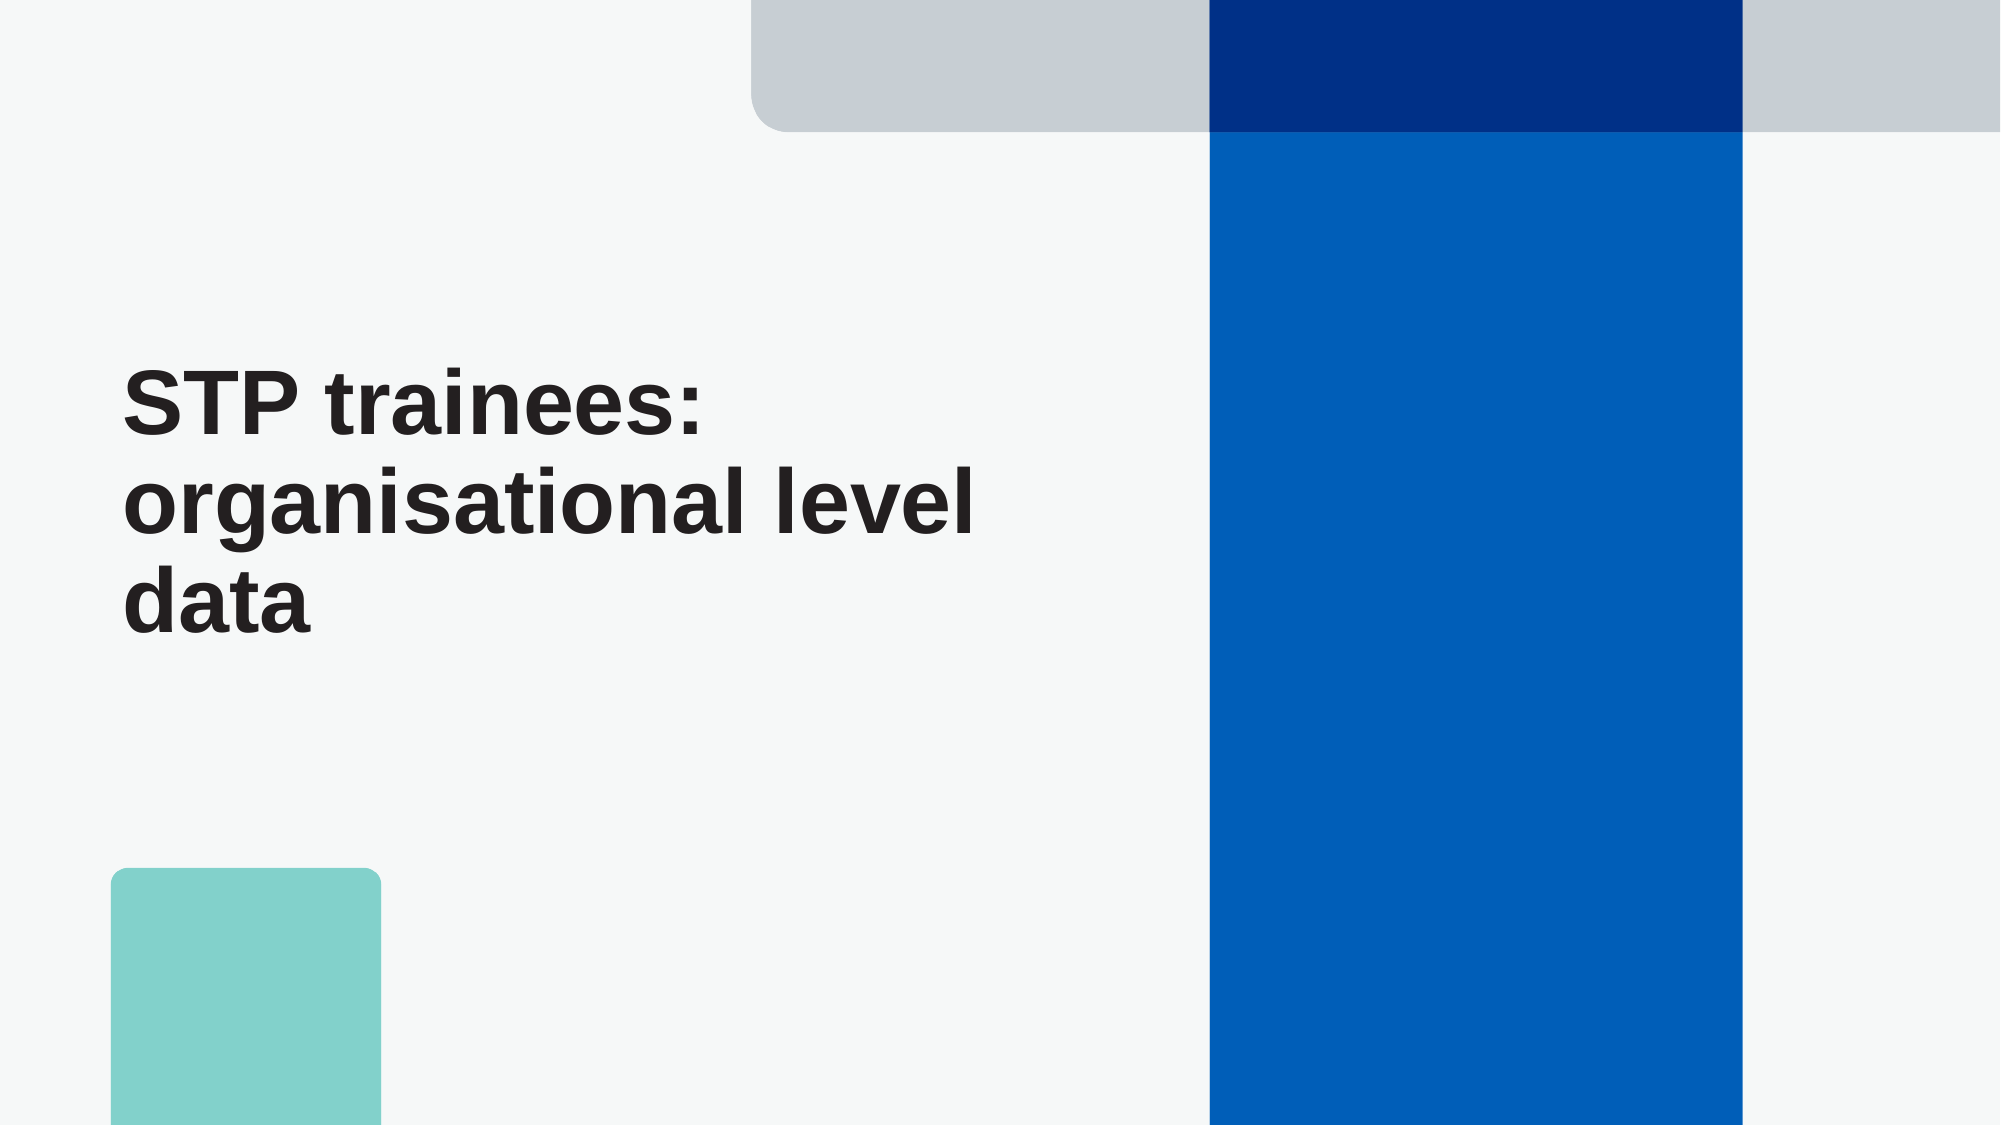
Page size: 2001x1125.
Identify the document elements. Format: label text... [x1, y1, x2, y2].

title STP trainees: organisational level data [122, 355, 1188, 573]
